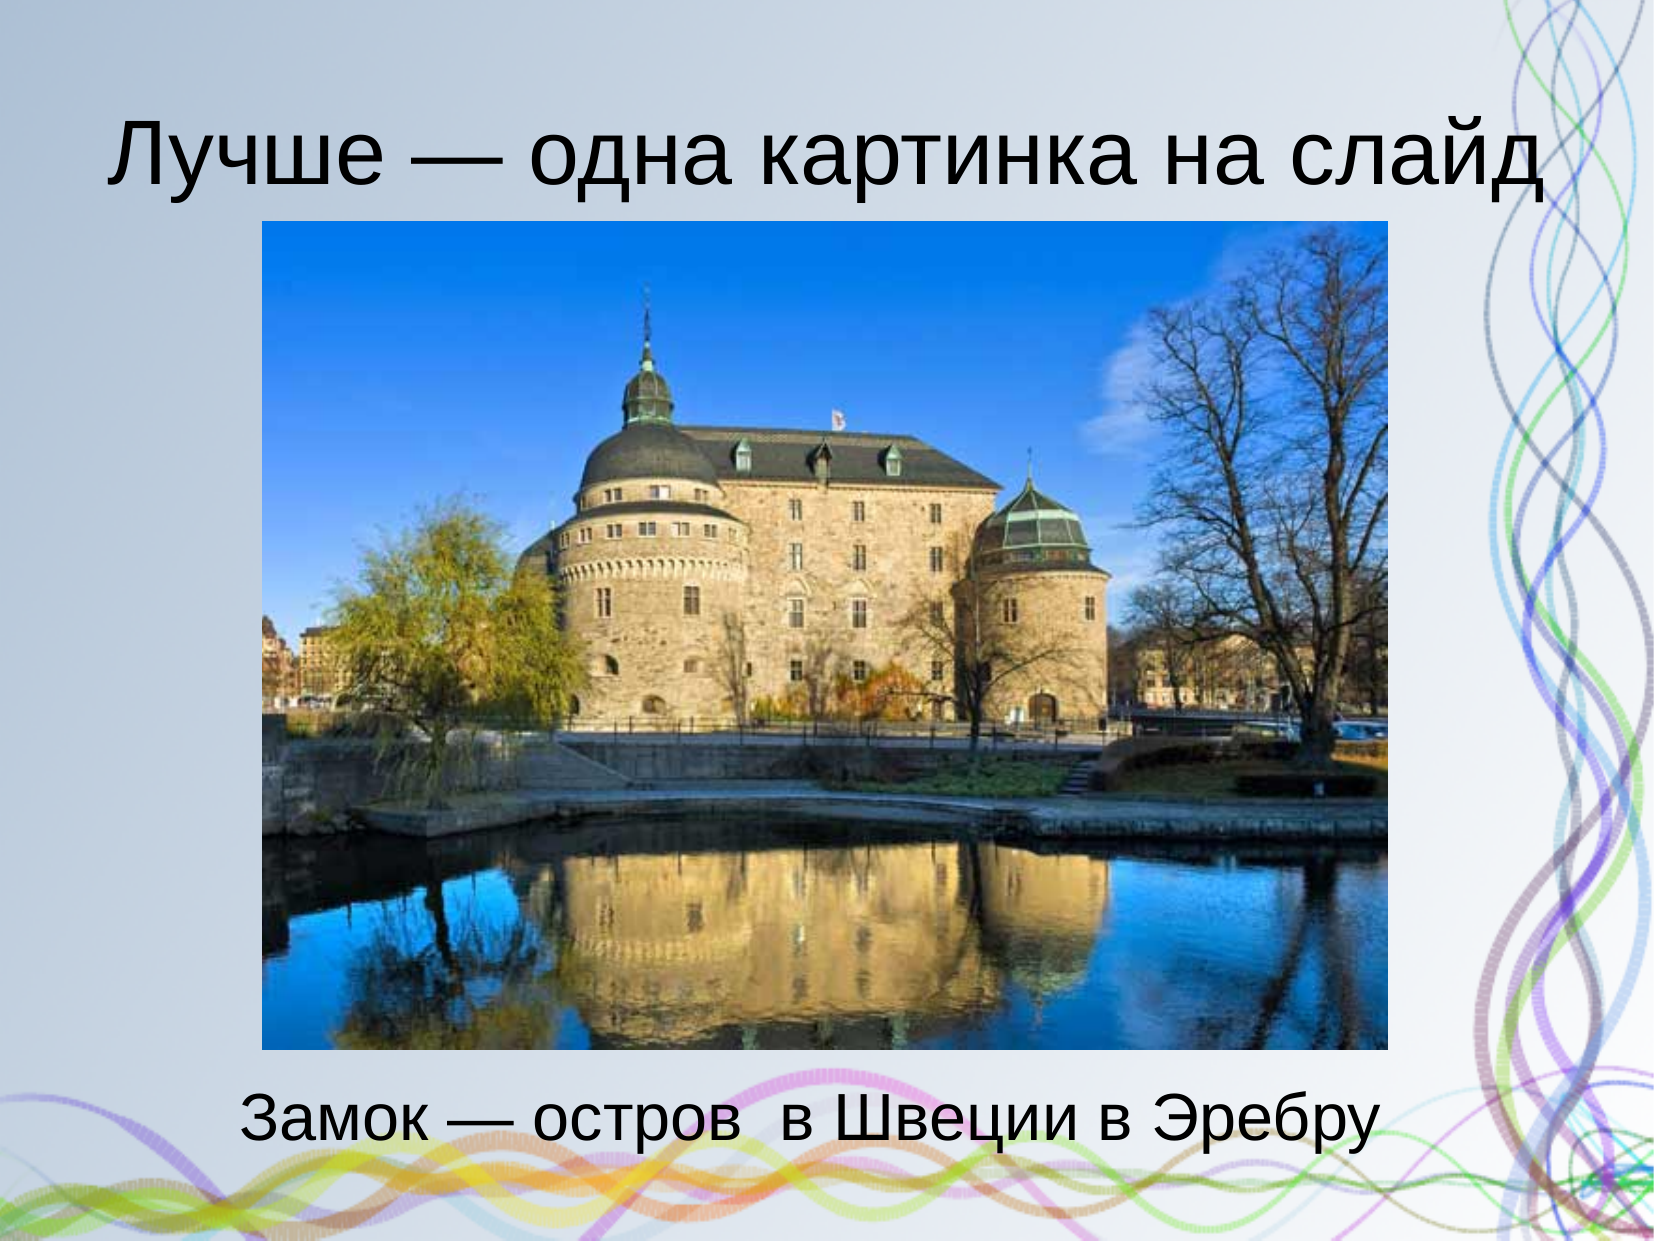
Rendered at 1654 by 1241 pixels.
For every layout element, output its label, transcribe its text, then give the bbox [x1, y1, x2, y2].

title Лучше — одна картинка на слайд [82, 49, 1571, 257]
text_box Замок — остров в Швеции в Эребру [225, 1072, 1576, 1163]
picture [0, 0, 1654, 1241]
